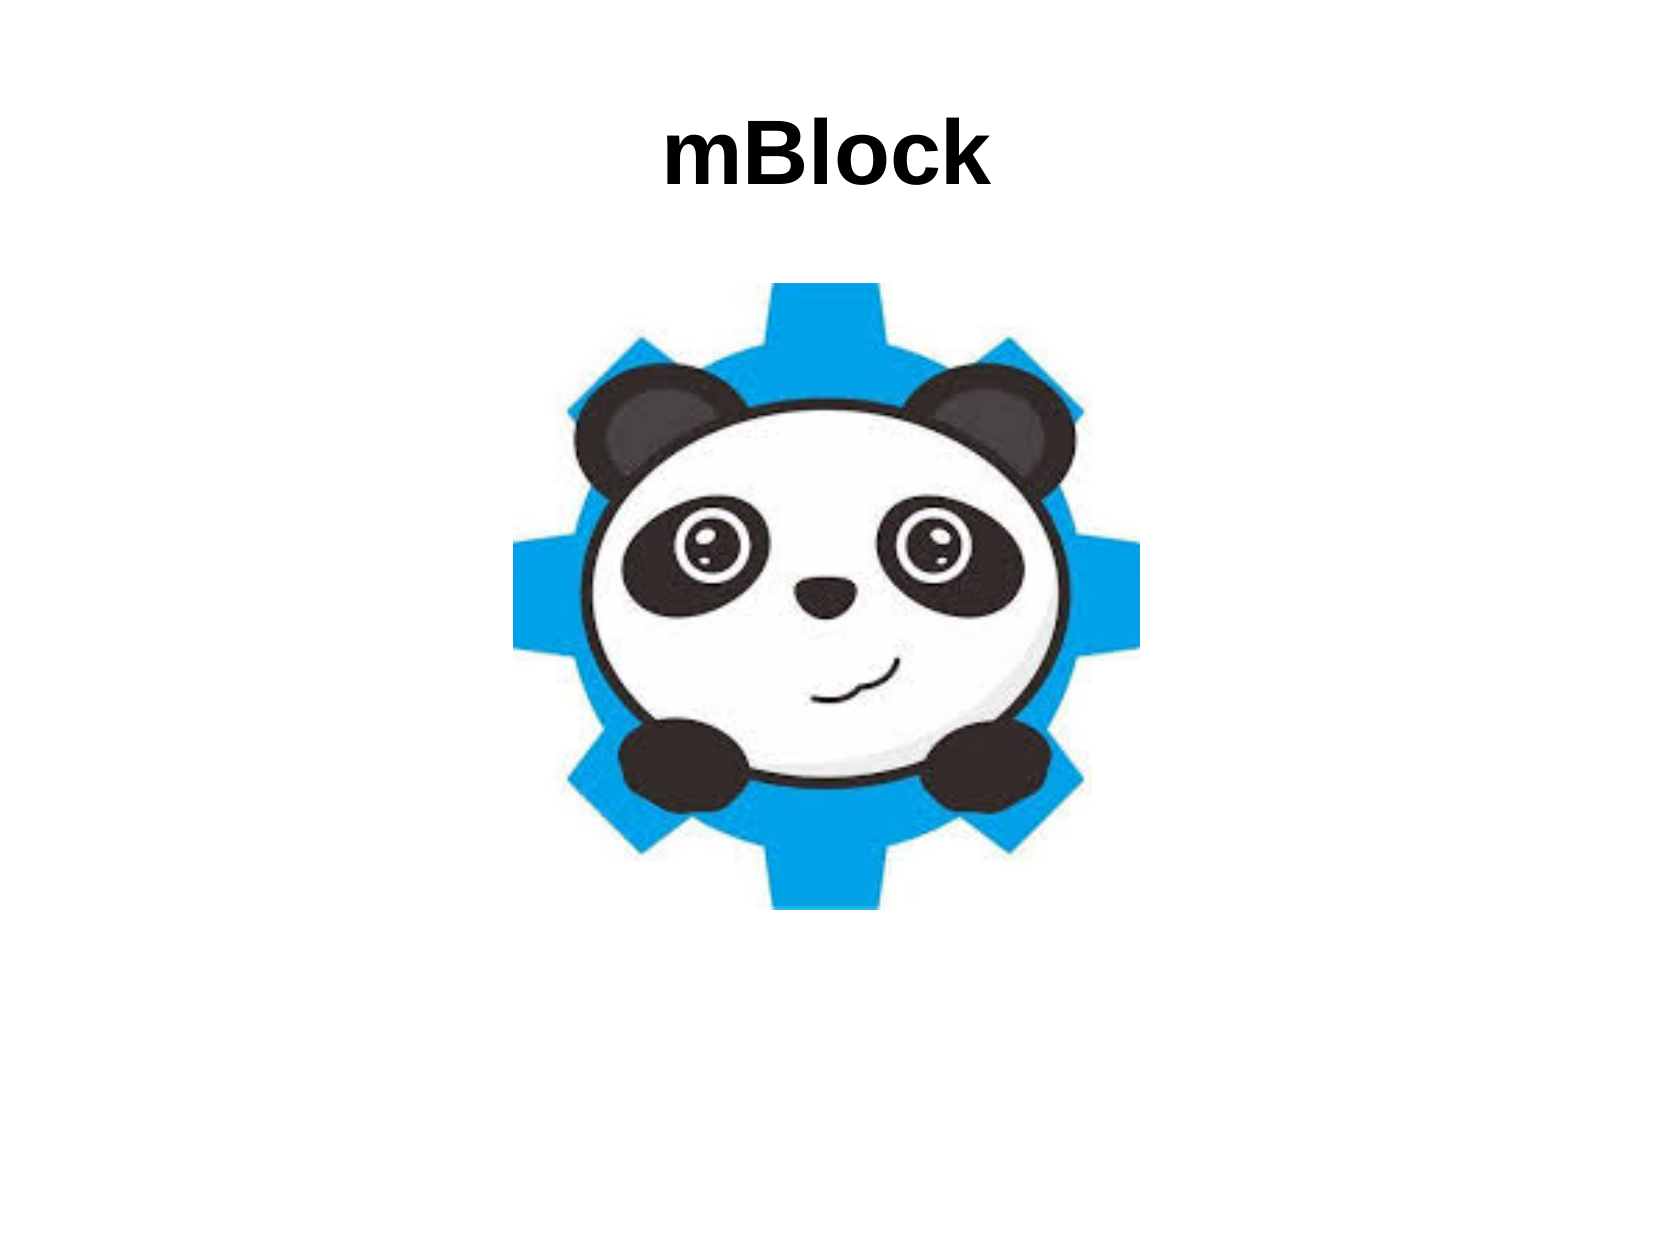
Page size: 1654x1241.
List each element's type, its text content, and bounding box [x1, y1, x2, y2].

title mBlock [82, 49, 1571, 257]
picture [513, 283, 1140, 910]
subtitle [82, 290, 1571, 1010]
